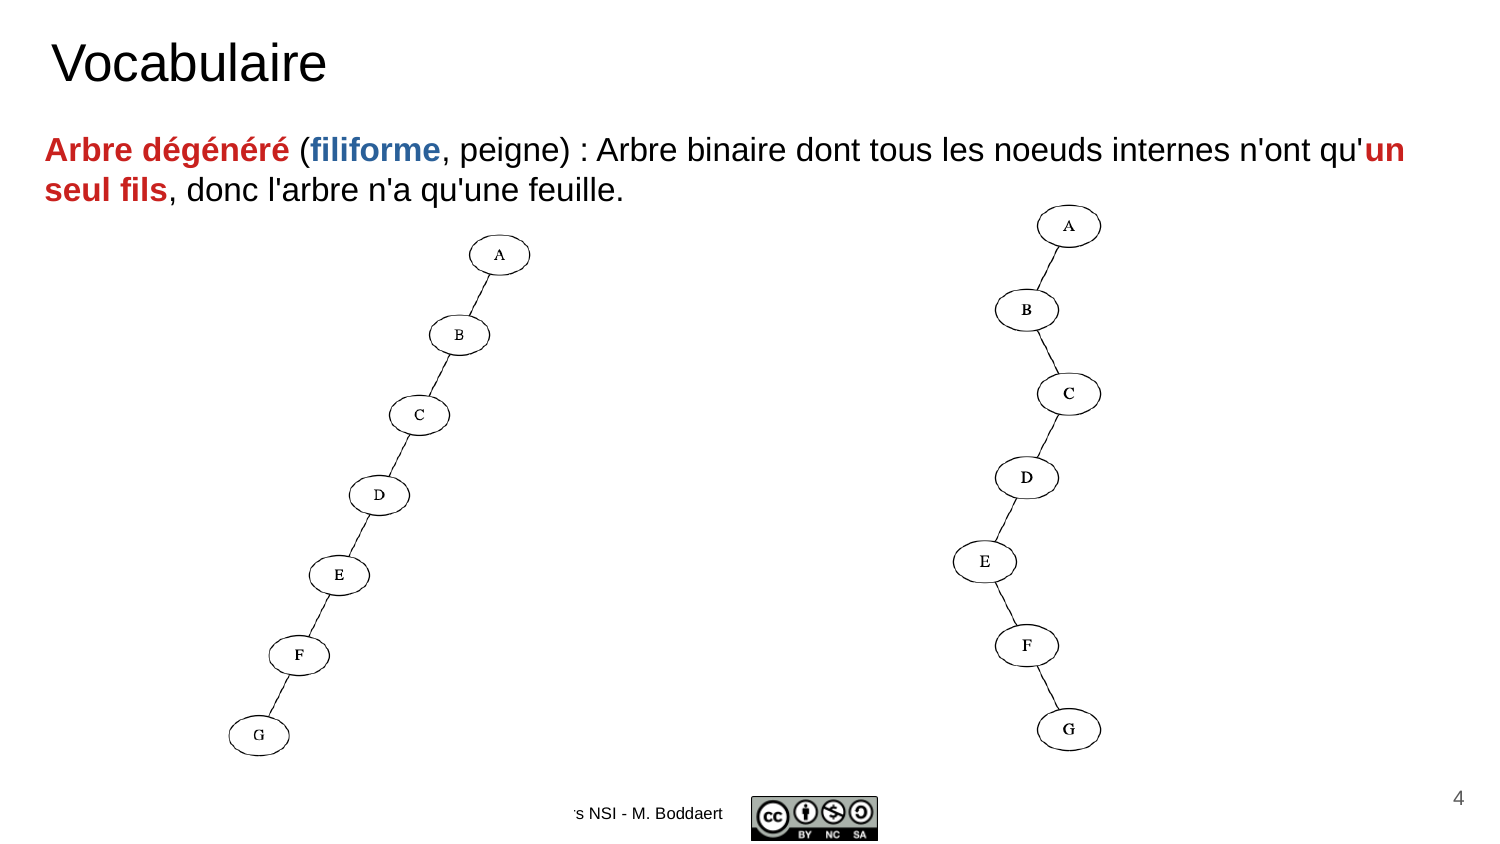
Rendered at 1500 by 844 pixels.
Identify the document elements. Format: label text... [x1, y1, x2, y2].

picture [906, 200, 1147, 839]
picture [751, 796, 878, 841]
text_box Arbre dégénéré (filiforme, peigne) : Arbre binaire dont tous les noeuds internes n'ont qu'un seul fils, donc l'arbre n'a qu'une feuille. [29, 120, 1477, 207]
slide_number <numéro> [1389, 764, 1480, 830]
title Vocabulaire [51, 13, 1449, 108]
picture [224, 230, 574, 840]
